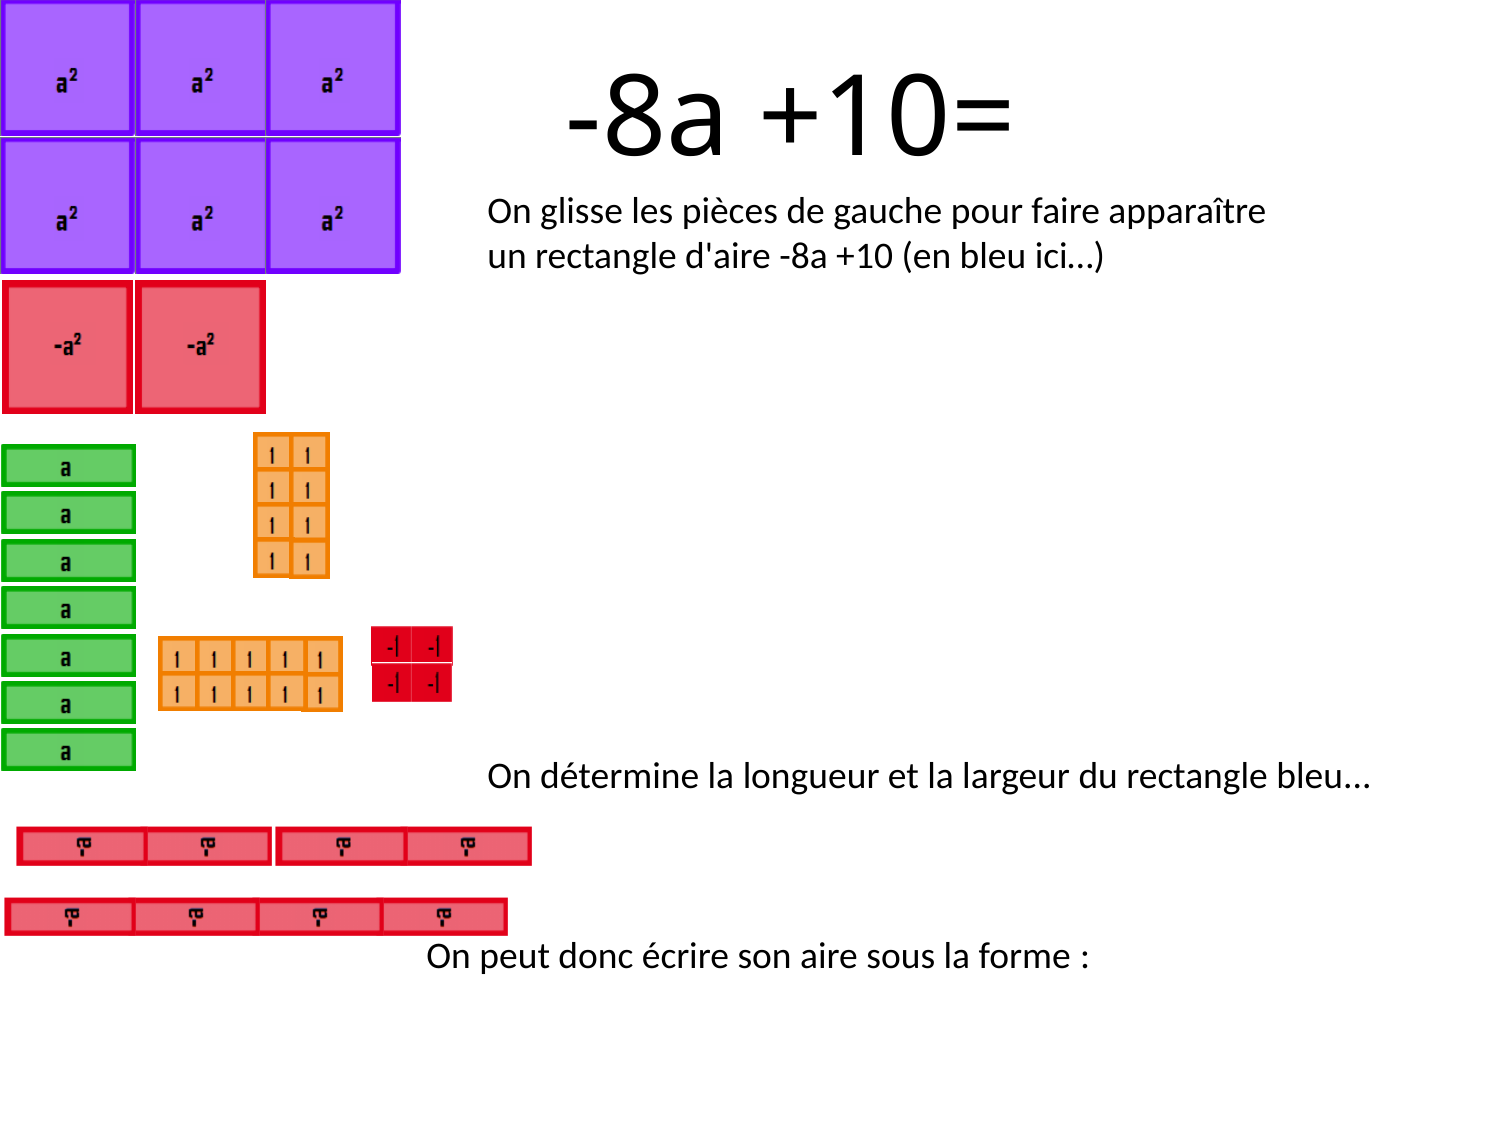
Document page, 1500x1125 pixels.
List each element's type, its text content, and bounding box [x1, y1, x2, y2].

picture [4, 897, 508, 936]
picture [371, 625, 453, 703]
picture [0, 539, 136, 582]
picture [0, 491, 136, 534]
picture [16, 826, 272, 866]
text_box On détermine la longueur et la largeur du rectangle bleu... [472, 744, 1388, 849]
picture [0, 586, 136, 629]
picture [0, 728, 136, 771]
picture [275, 826, 532, 866]
picture [2, 280, 133, 414]
picture [0, 634, 136, 677]
text_box On glisse les pièces de gauche pour faire apparaître un rectangle d'aire -8a +10 (en bleu ici…) [472, 178, 1291, 284]
picture [0, 0, 401, 136]
picture [0, 444, 136, 487]
picture [0, 681, 136, 724]
picture [0, 137, 401, 274]
text_box On peut donc écrire son aire sous la forme : [411, 933, 1123, 994]
text_box -8a +10= [551, 35, 1031, 186]
picture [135, 280, 266, 414]
picture [158, 636, 343, 712]
picture [253, 432, 330, 579]
